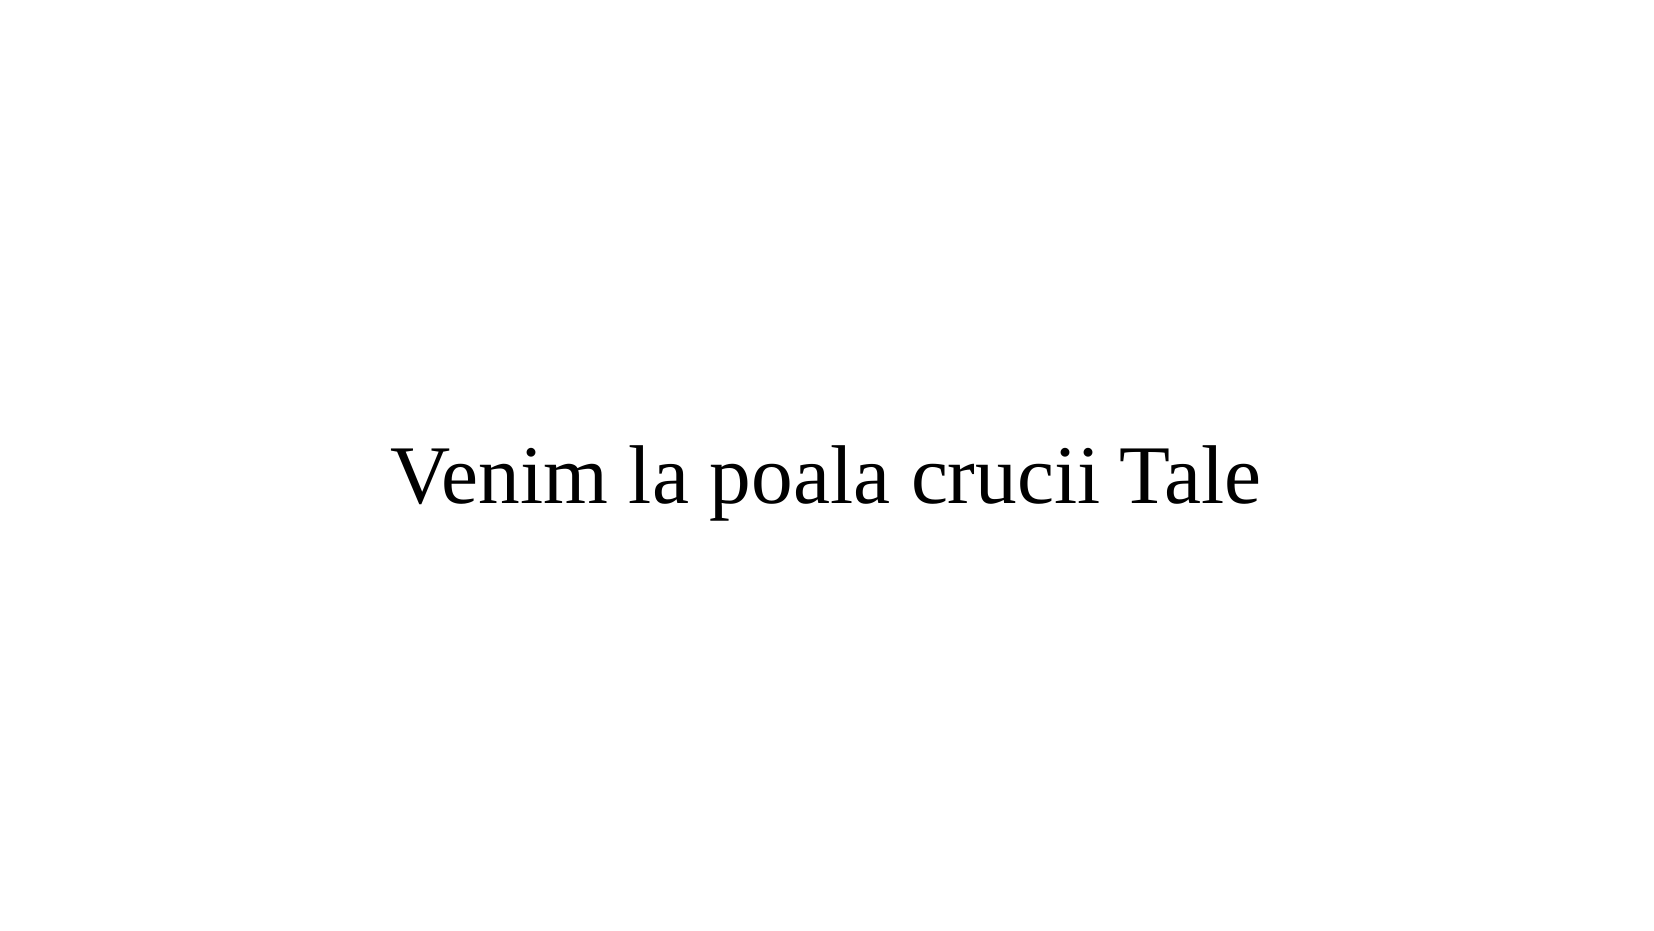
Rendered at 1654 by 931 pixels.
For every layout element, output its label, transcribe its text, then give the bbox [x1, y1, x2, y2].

title Venim la poala crucii Tale [165, 420, 1489, 521]
